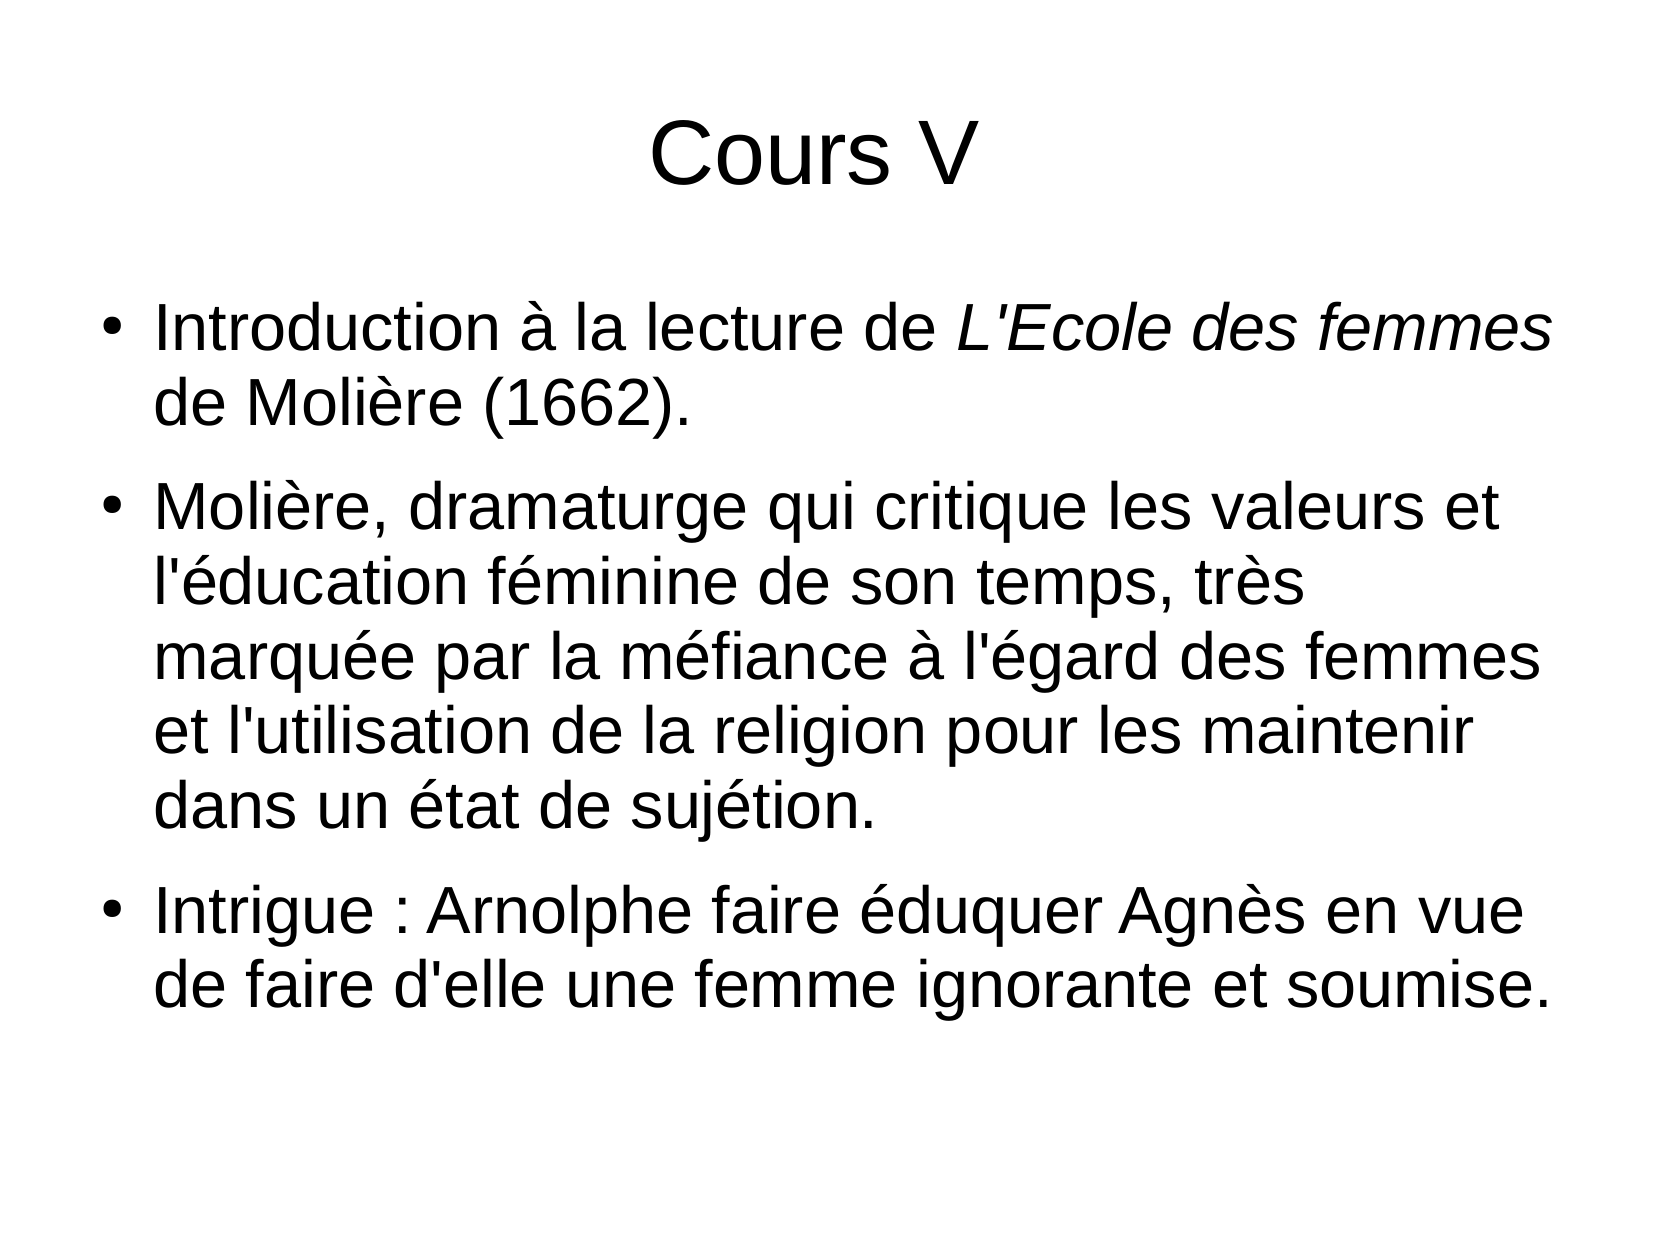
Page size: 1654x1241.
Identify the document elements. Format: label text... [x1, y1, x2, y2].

list Introduction à la lecture de L'Ecole des femmes de Molière (1662). Molière, dramaturge qui critique les valeurs et l'éducation féminine de son temps, très marquée par la méfiance à l'égard des femmes et l'utilisation de la religion pour les maintenir dans un état de sujétion. Intrigue : Arnolphe faire éduquer Agnès en vue de faire d'elle une femme ignorante et soumise. [82, 290, 1571, 1023]
title Cours V [82, 49, 1571, 257]
